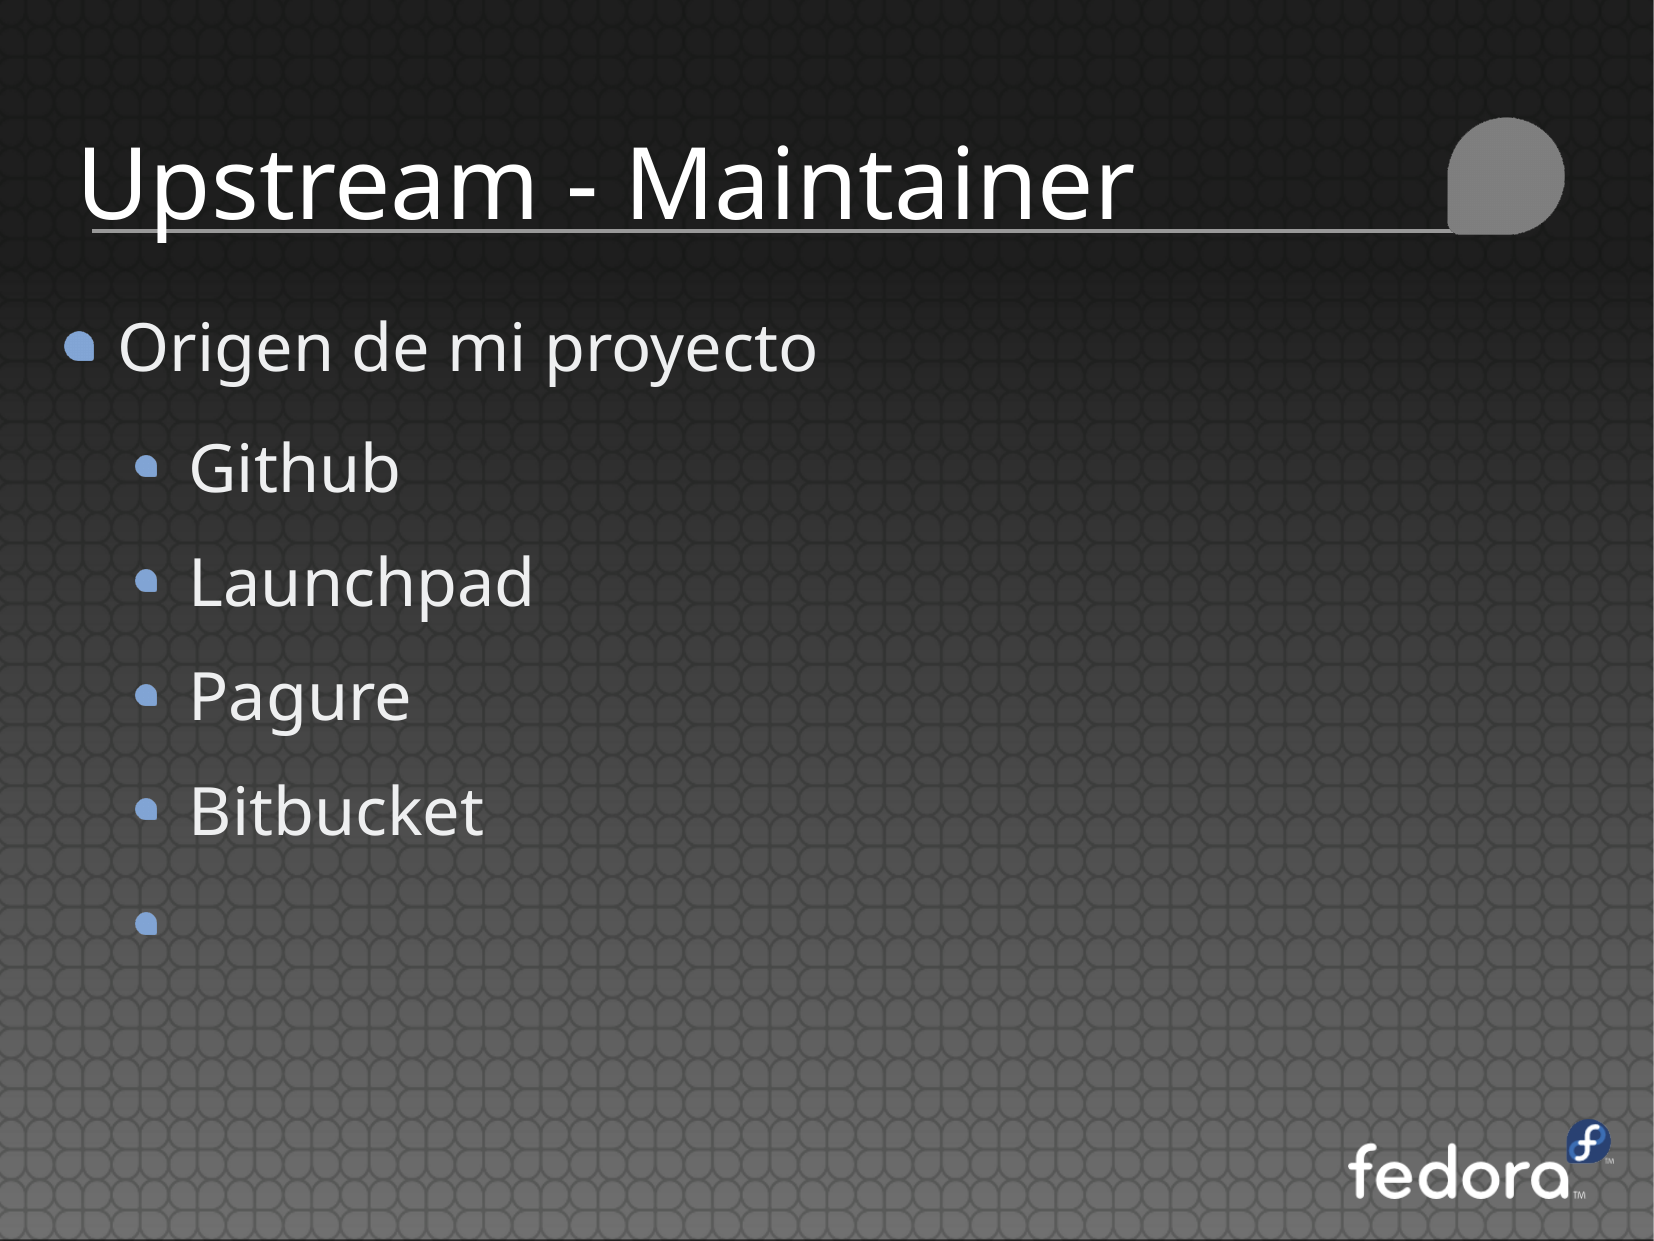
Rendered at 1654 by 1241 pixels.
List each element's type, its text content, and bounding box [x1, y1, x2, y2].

list Origen de mi proyecto Github Launchpad Pagure Bitbucket [46, 300, 1536, 1176]
title Upstream - Maintainer [76, 112, 1566, 249]
picture [0, 0, 1654, 1241]
